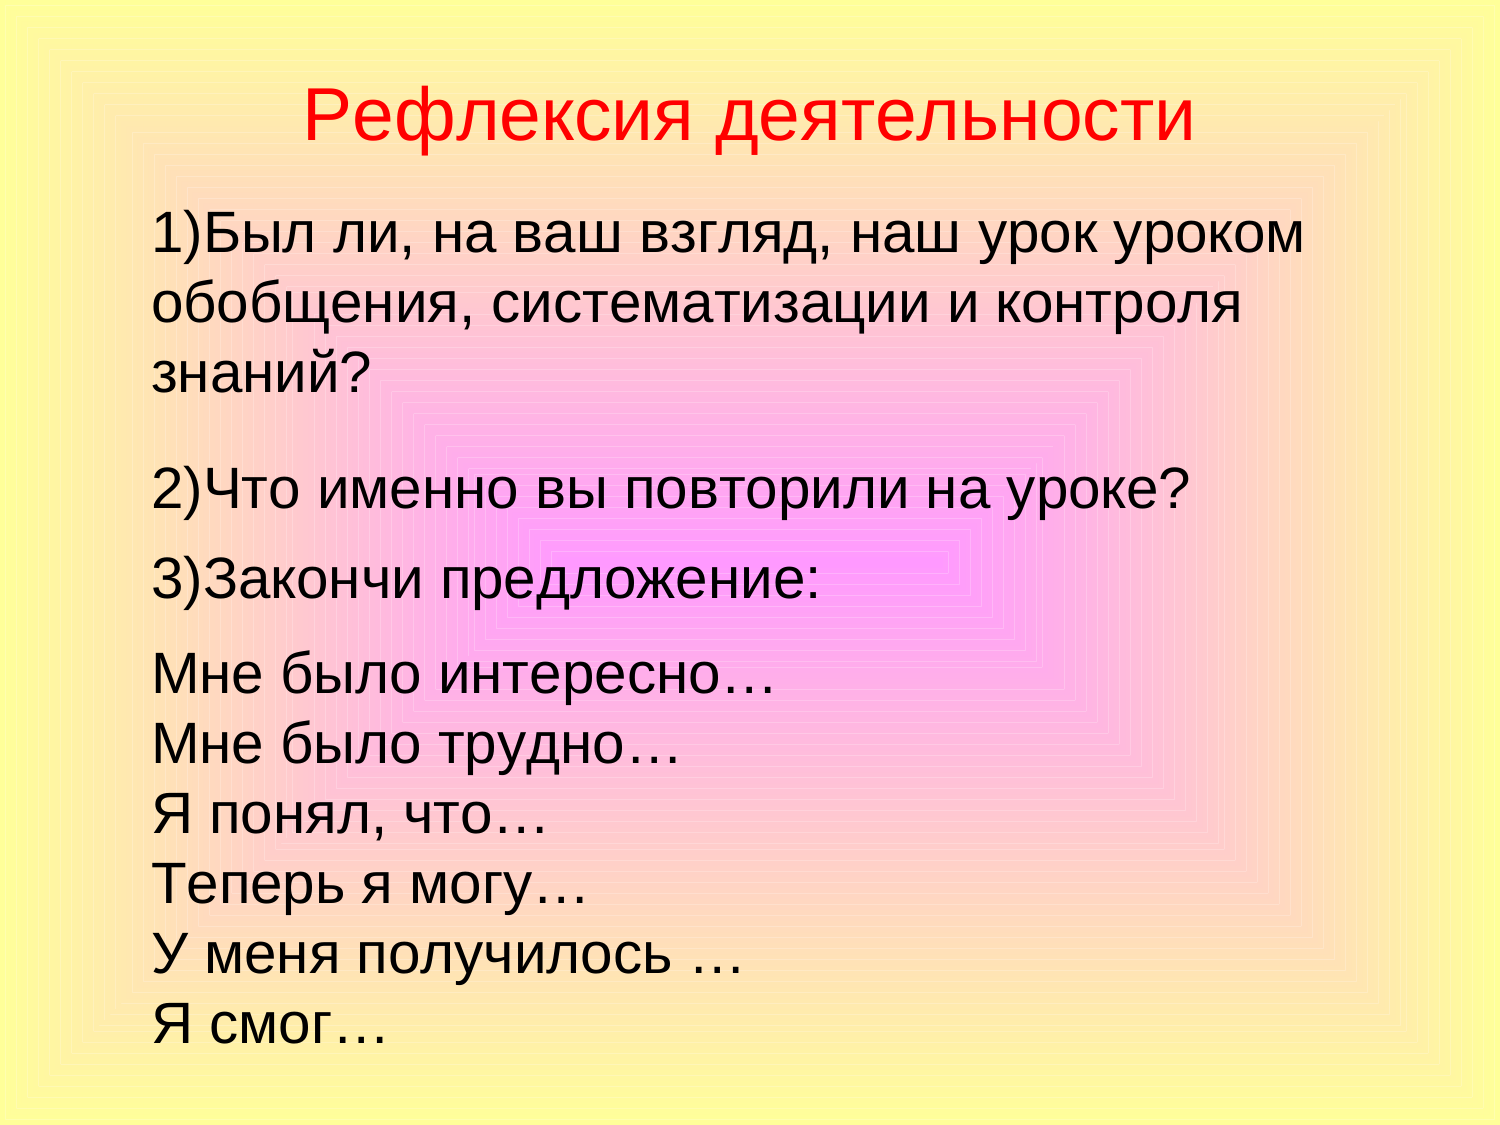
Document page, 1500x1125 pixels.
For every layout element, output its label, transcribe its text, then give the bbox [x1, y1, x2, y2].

text_box 1)Был ли, на ваш взгляд, наш урок уроком обобщения, систематизации и контроля знаний? 2)Что именно вы повторили на уроке? 3)Закончи предложение: Мне было интересно… Мне было трудно… Я понял, что… Теперь я могу… У меня получилось … Я смог… [136, 187, 1395, 1125]
title Рефлексия деятельности [75, 45, 1426, 177]
